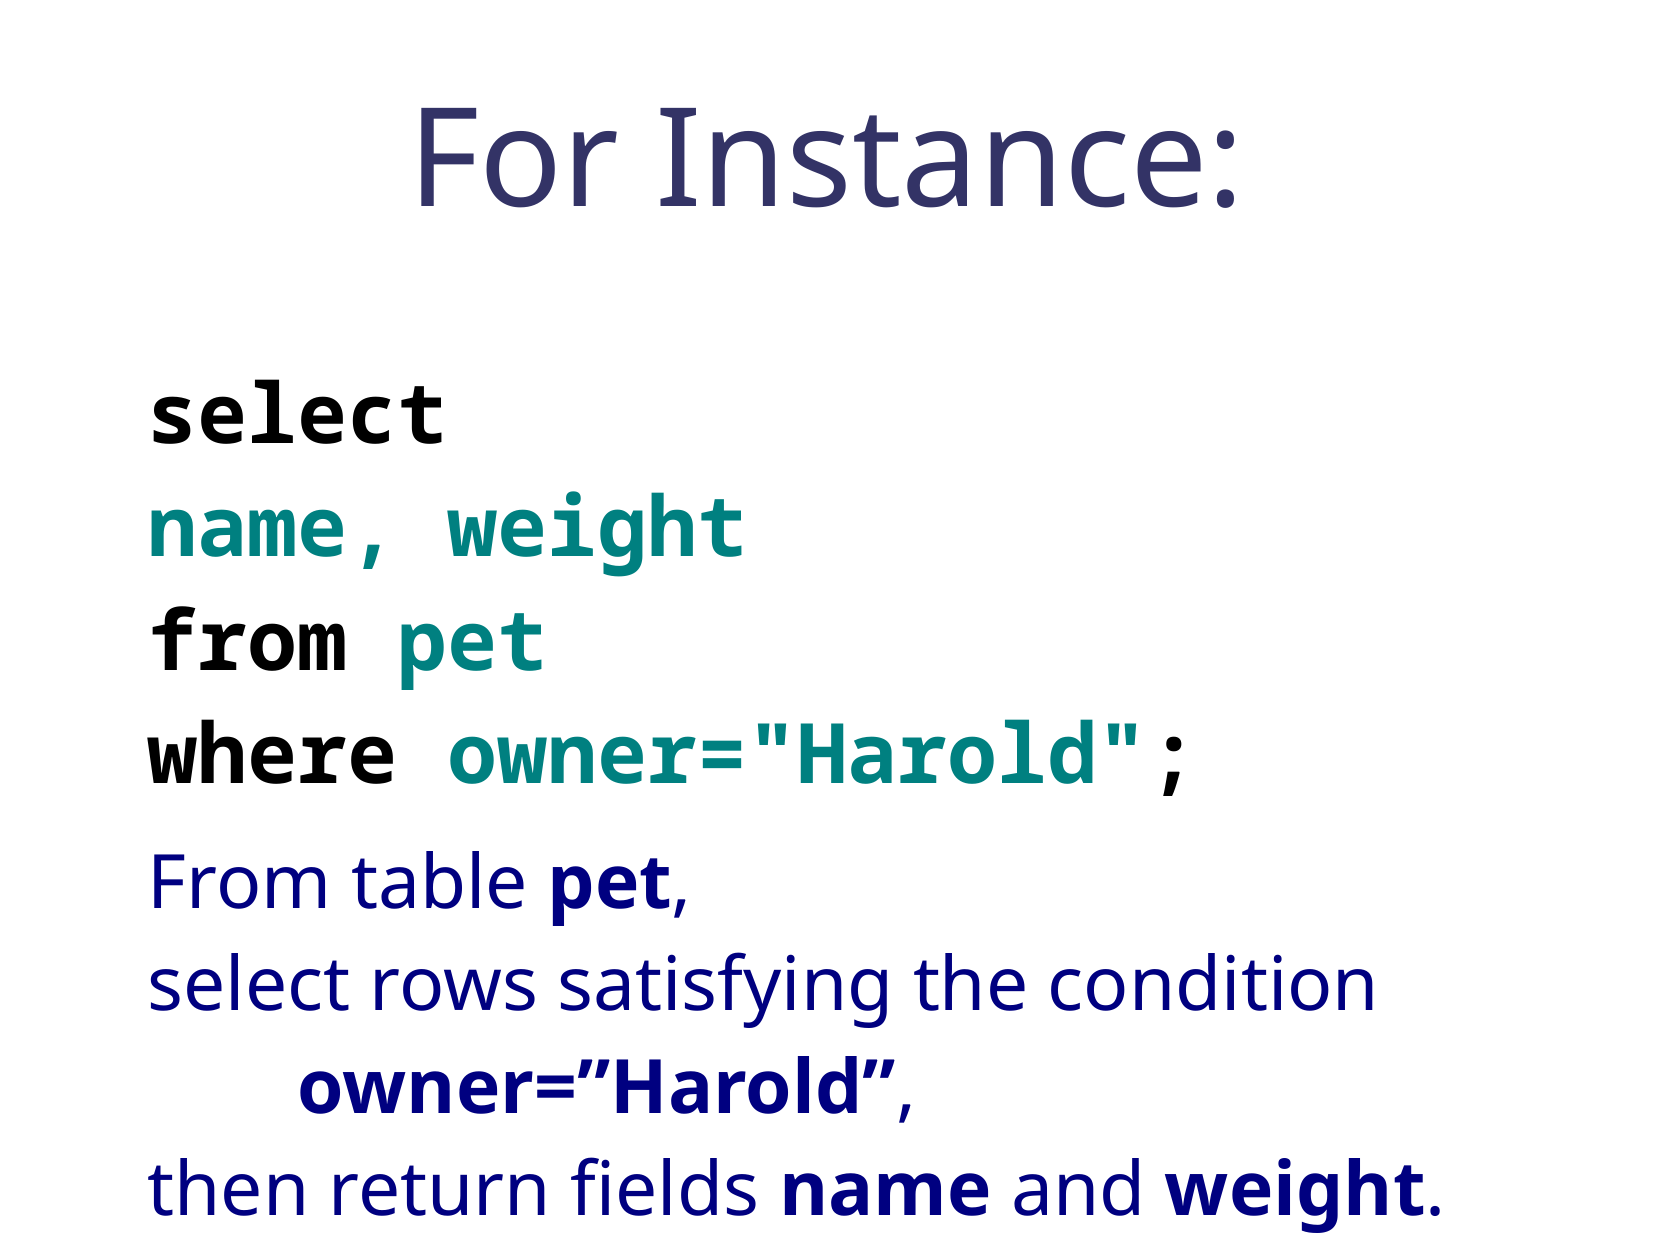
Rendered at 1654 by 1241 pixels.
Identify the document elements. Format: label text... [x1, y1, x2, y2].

text_box From table pet, select rows satisfying the condition owner=”Harold”, then return fields name and weight. [147, 828, 1654, 1194]
text_box select name, weight from pet where owner="Harold"; [147, 354, 1557, 828]
title For Instance: [82, 49, 1571, 257]
